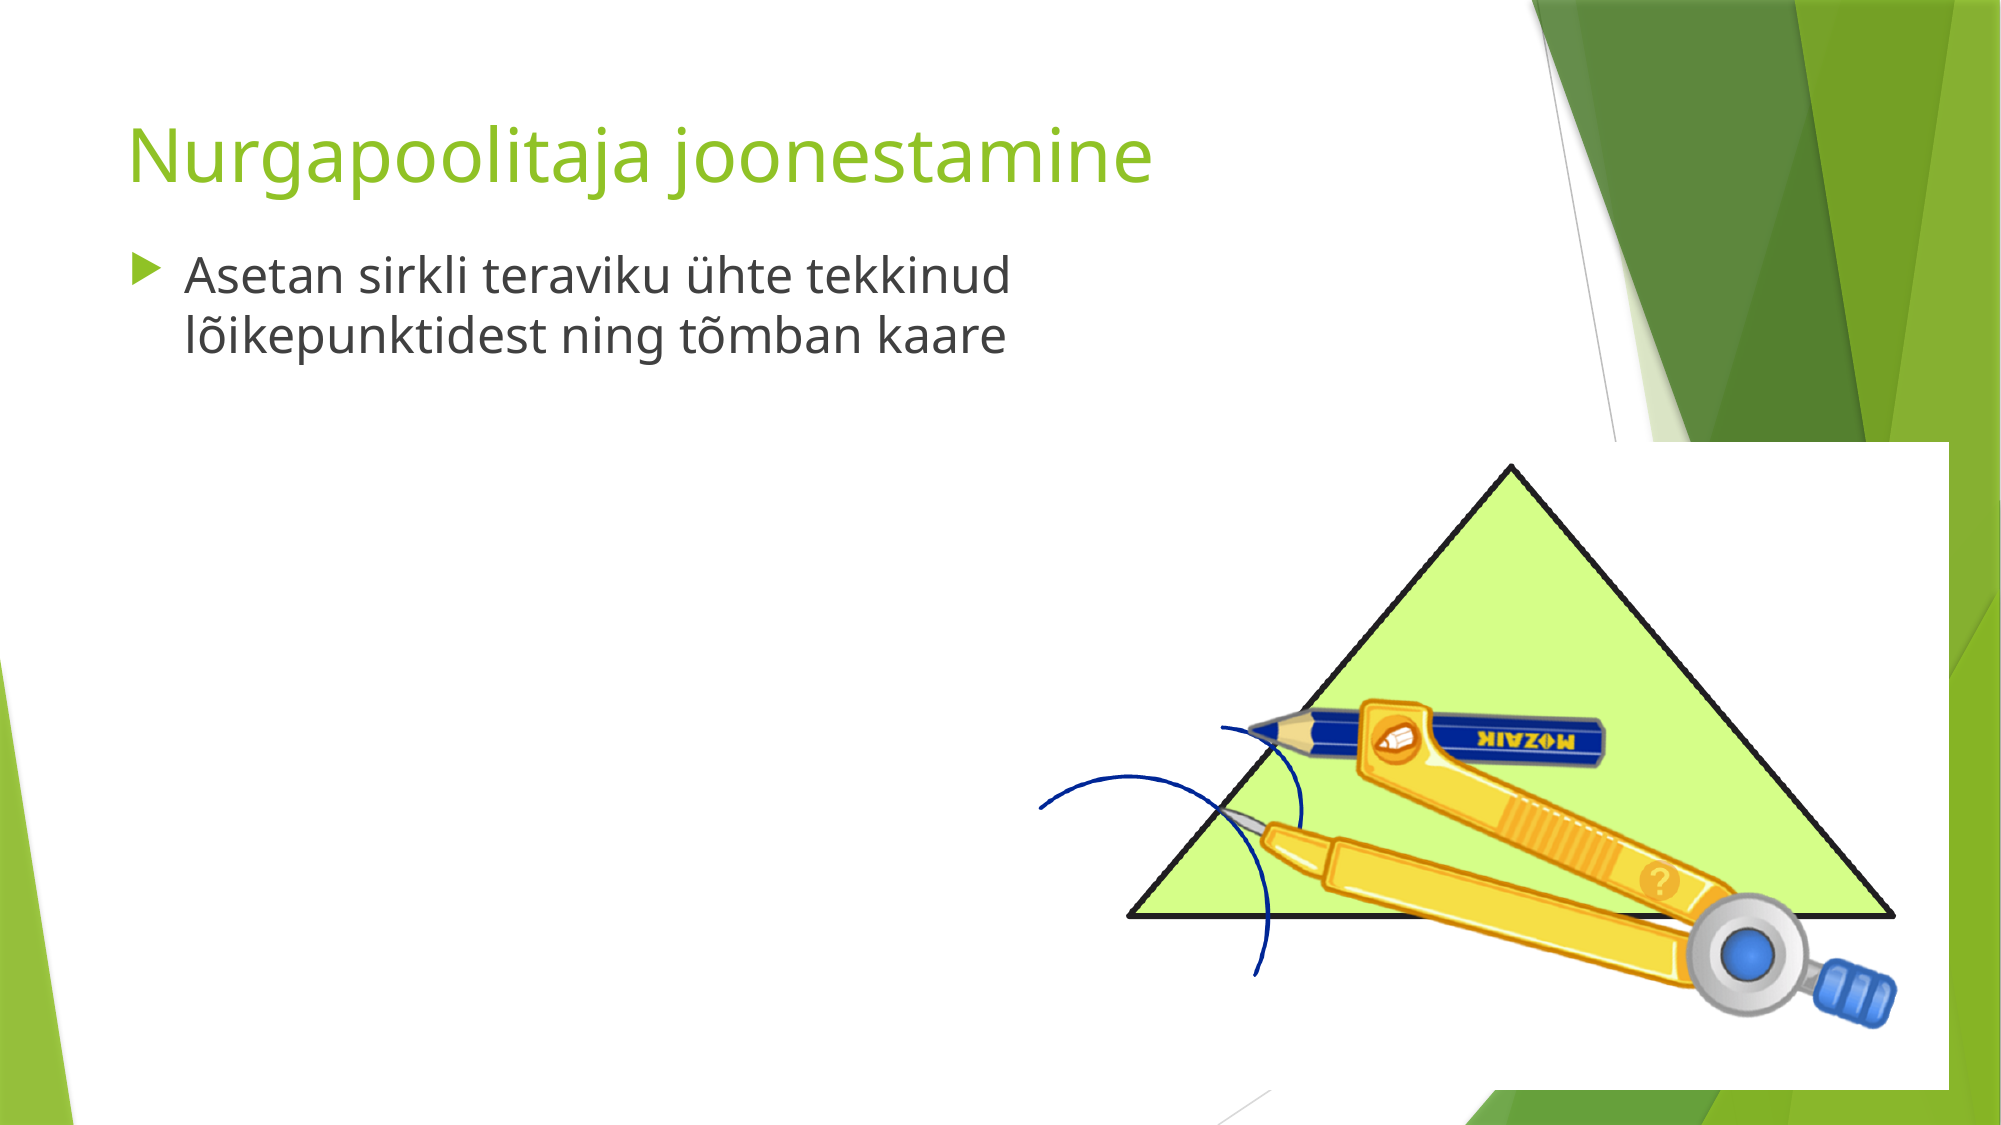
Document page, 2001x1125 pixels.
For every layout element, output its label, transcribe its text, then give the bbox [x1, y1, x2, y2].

title Nurgapoolitaja joonestamine [111, 99, 1522, 317]
picture [1026, 442, 1949, 1090]
list Asetan sirkli teraviku ühte tekkinud lõikepunktidest ning tõmban kaare [113, 236, 1093, 1063]
